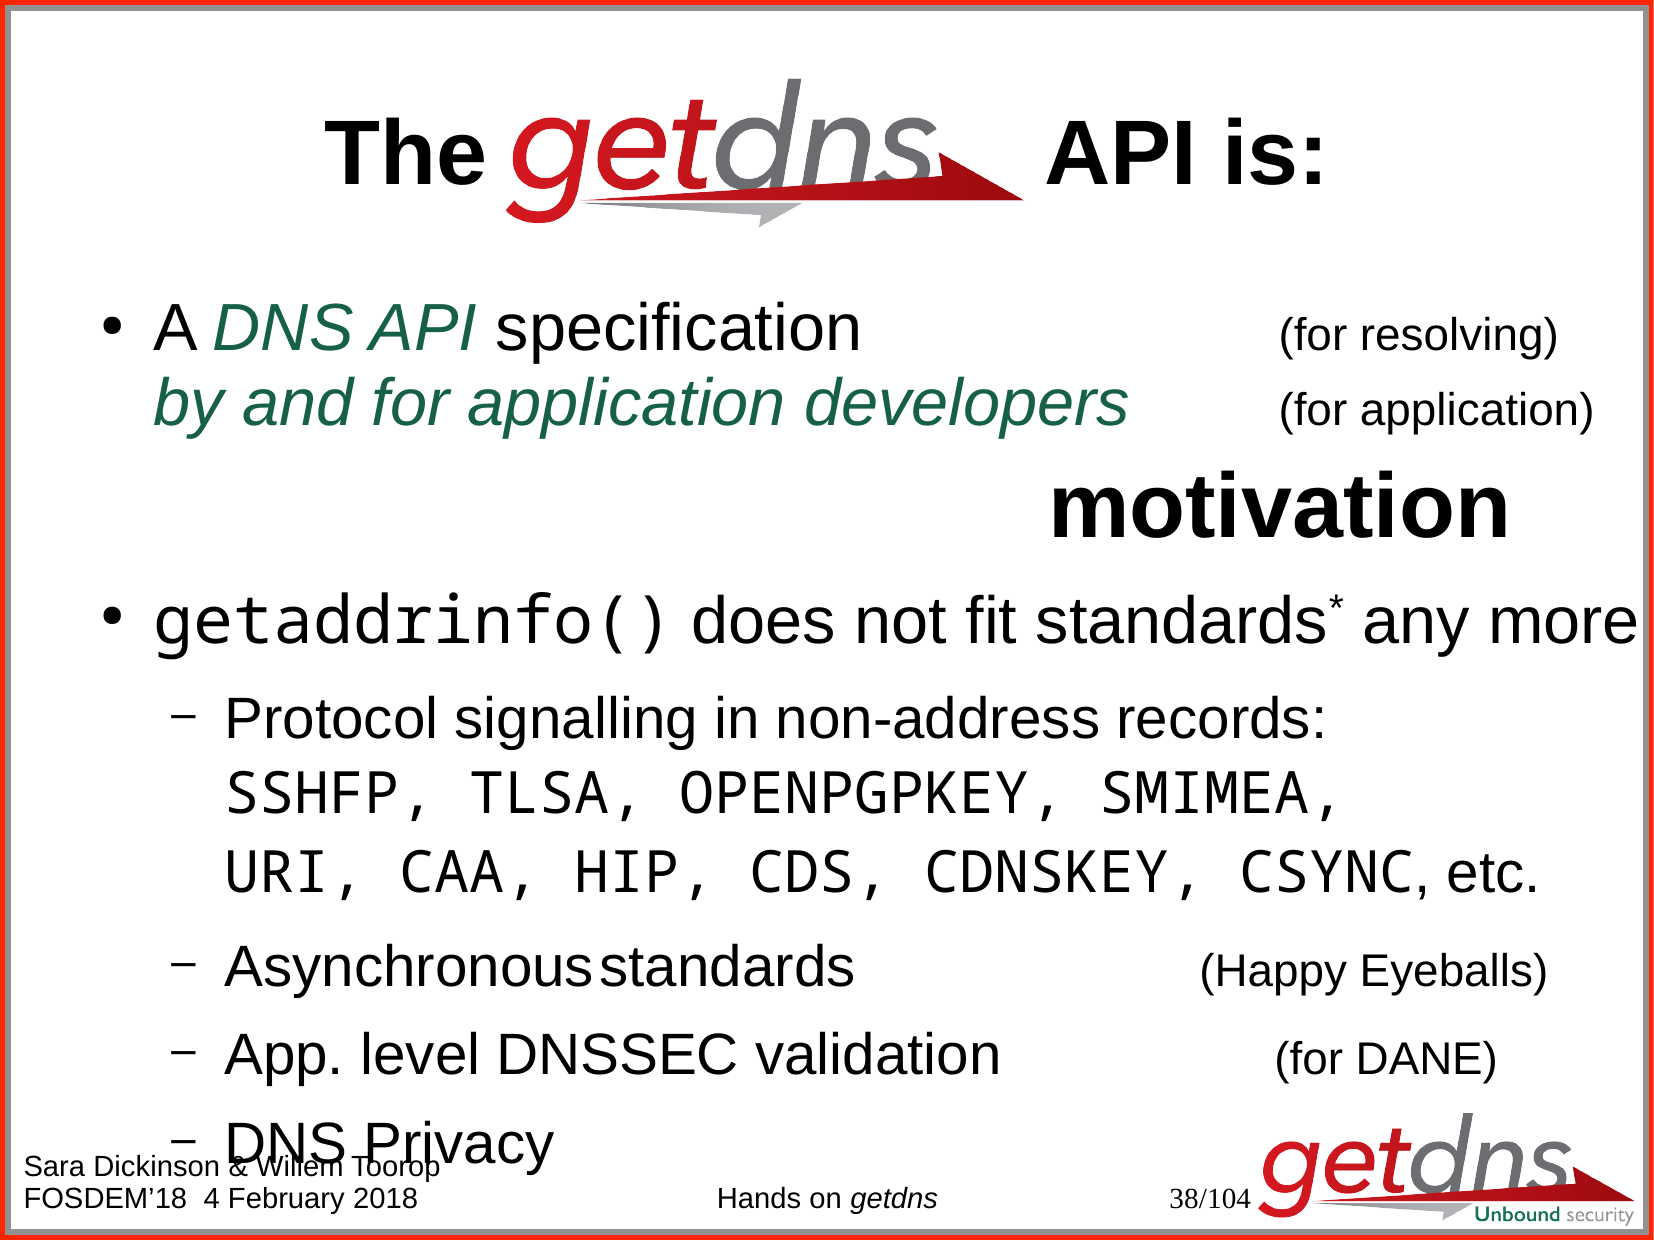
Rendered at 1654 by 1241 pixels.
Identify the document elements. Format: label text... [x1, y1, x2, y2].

picture [496, 70, 1034, 243]
title The API is: [324, 49, 1642, 257]
list A DNS API specification (for resolving) by and for application developers (for application) getaddrinfo() does not fit standards* any more Protocol signalling in non-address records: SSHFP, TLSA, OPENPGPKEY, SMIMEA, URI, CAA, HIP, CDS, CDNSKEY, CSYNC, etc. Asynchronous standards (Happy Eyeballs) App. level DNSSEC validation (for DANE) DNS Privacy [82, 290, 1654, 1229]
text_box motivation [1048, 454, 1542, 557]
